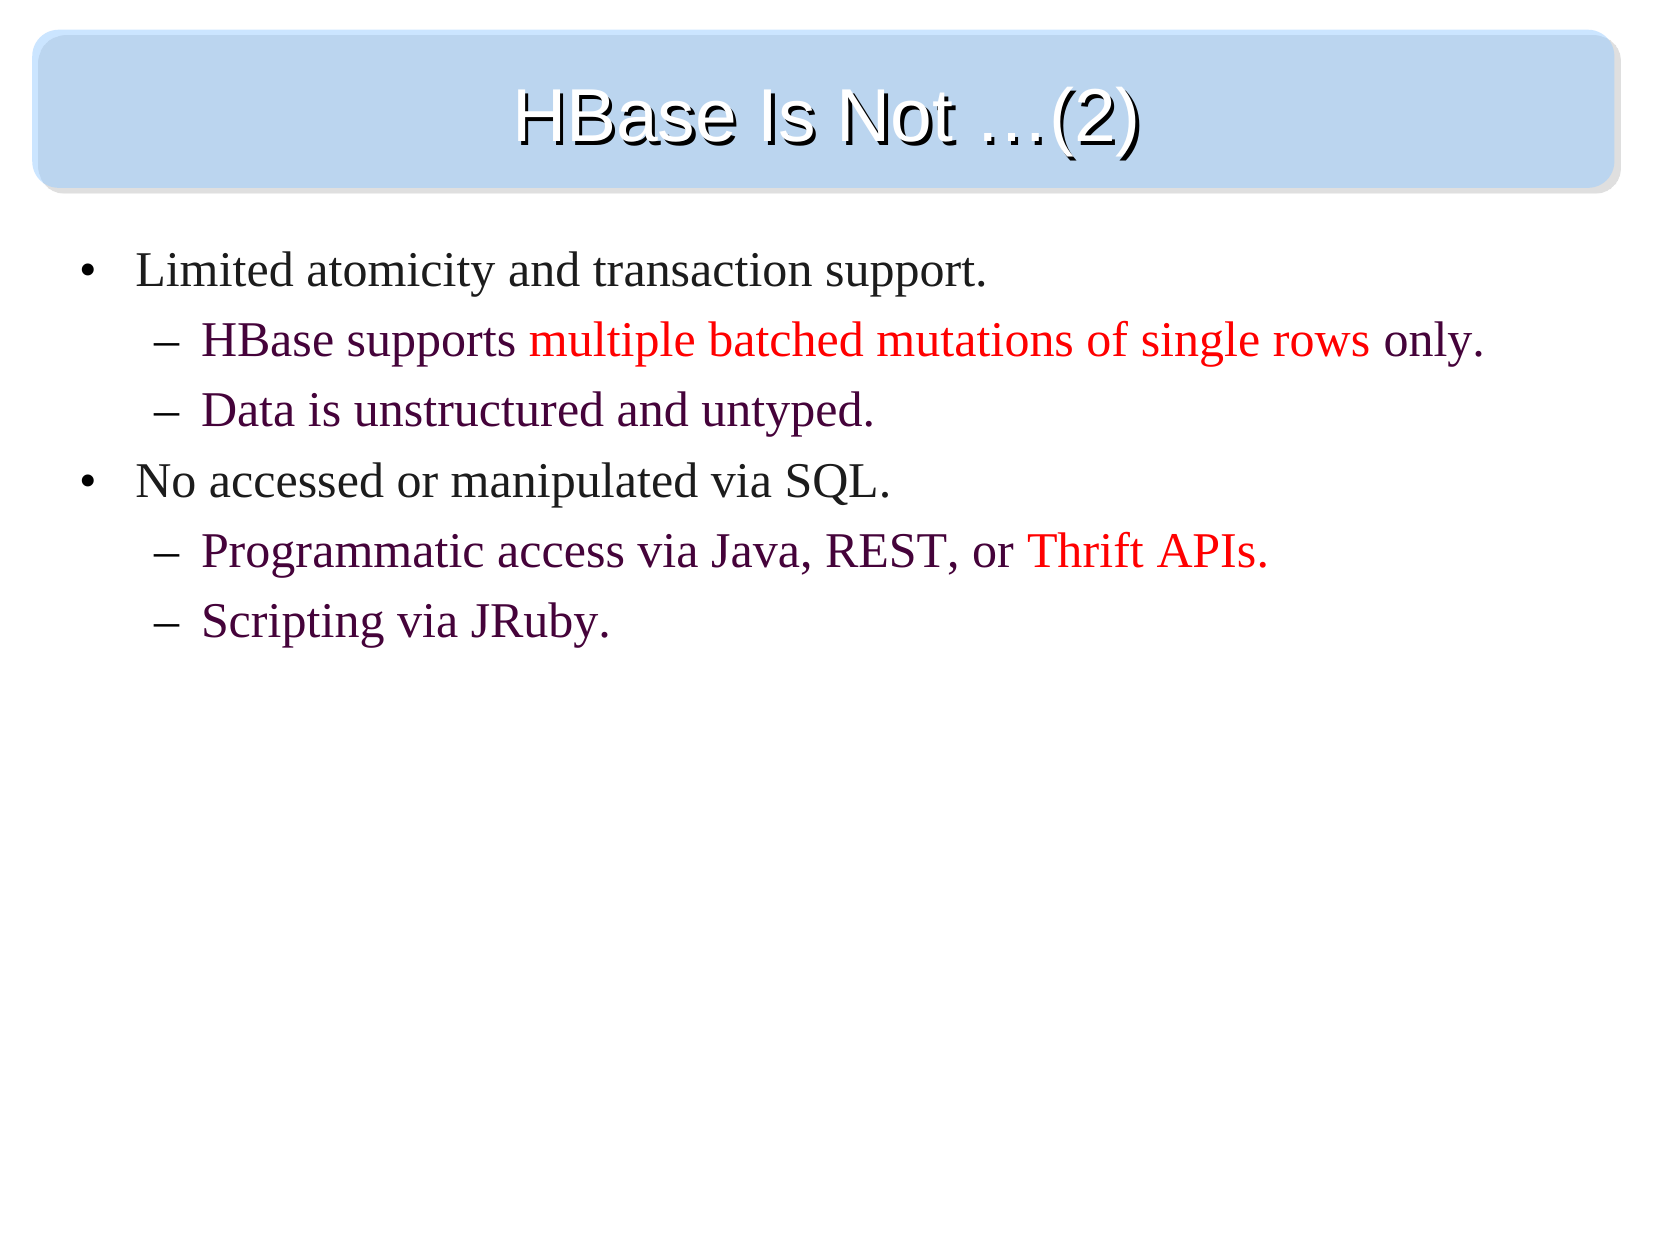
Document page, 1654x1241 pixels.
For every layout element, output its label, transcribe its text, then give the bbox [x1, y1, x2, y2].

text_box [32, 29, 123, 188]
list Limited atomicity and transaction support. HBase supports multiple batched mutations of single rows only. Data is unstructured and untyped. No accessed or manipulated via SQL. Programmatic access via Java, REST, or Thrift APIs. Scripting via JRuby. [64, 234, 1600, 1053]
text_box [1530, 29, 1615, 188]
title HBase Is Not …(2) [123, 12, 1530, 219]
